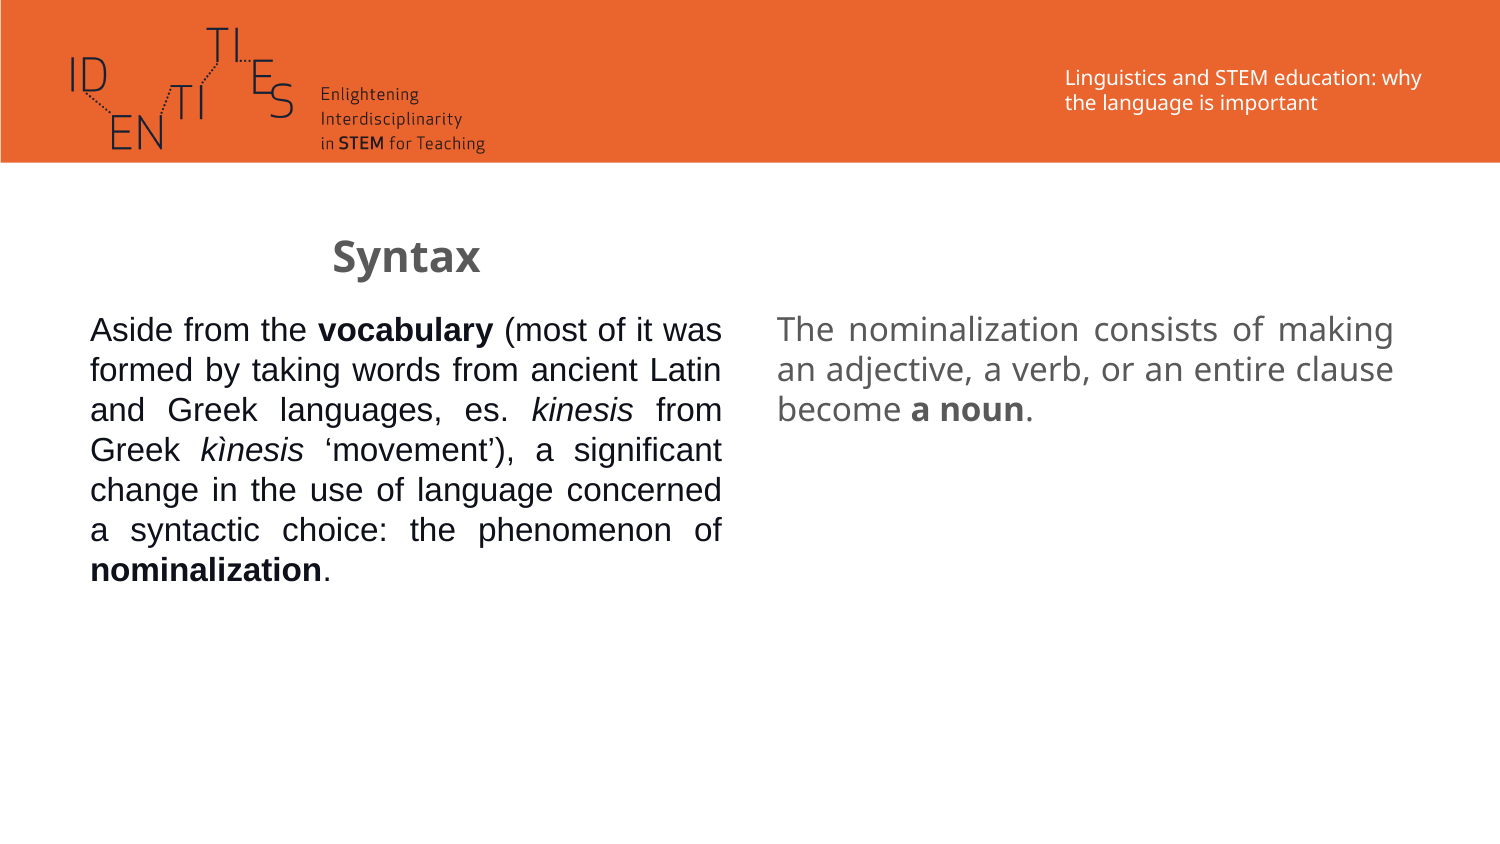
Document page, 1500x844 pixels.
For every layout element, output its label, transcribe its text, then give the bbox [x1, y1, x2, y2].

list Aside from the vocabulary (most of it was formed by taking words from ancient Latin and Greek languages, es. kinesis from Greek kìnesis ‘movement’), a significant change in the use of language concerned a syntactic choice: the phenomenon of nominalization. [75, 301, 738, 788]
list The nominalization consists of making an adjective, a verb, or an entire clause become a noun. [761, 300, 1426, 480]
text_box [0, 0, 1500, 163]
list Syntax [75, 210, 739, 290]
text_box Linguistics and STEM education: why the language is important [1049, 57, 1472, 164]
picture [71, 24, 485, 157]
